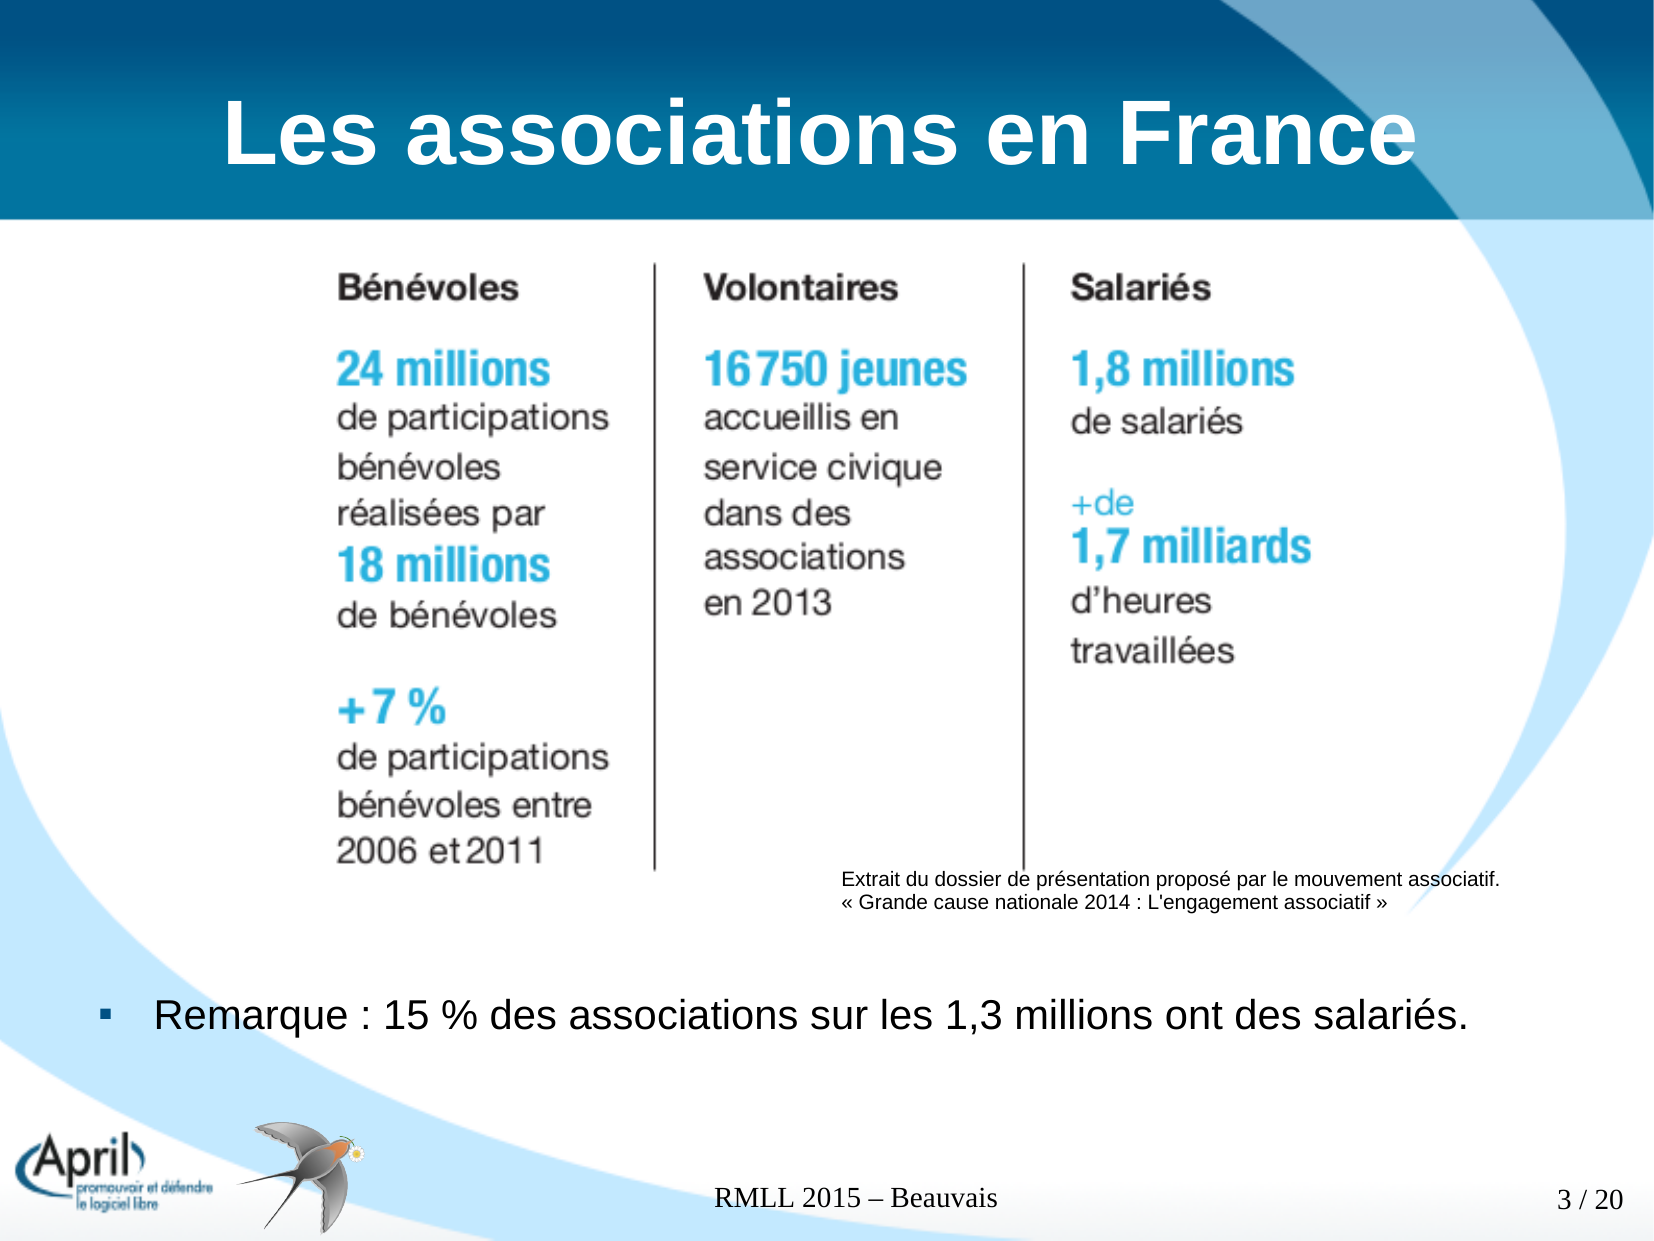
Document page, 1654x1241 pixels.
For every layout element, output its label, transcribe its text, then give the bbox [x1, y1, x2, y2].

title Les associations en France [76, 29, 1565, 237]
picture [0, 0, 1654, 1241]
text_box Extrait du dossier de présentation proposé par le mouvement associatif. « Grande cause nationale 2014 : L'engagement associatif » [826, 860, 1565, 946]
list Remarque : 15 % des associations sur les 1,3 millions ont des salariés. [82, 290, 1571, 1109]
